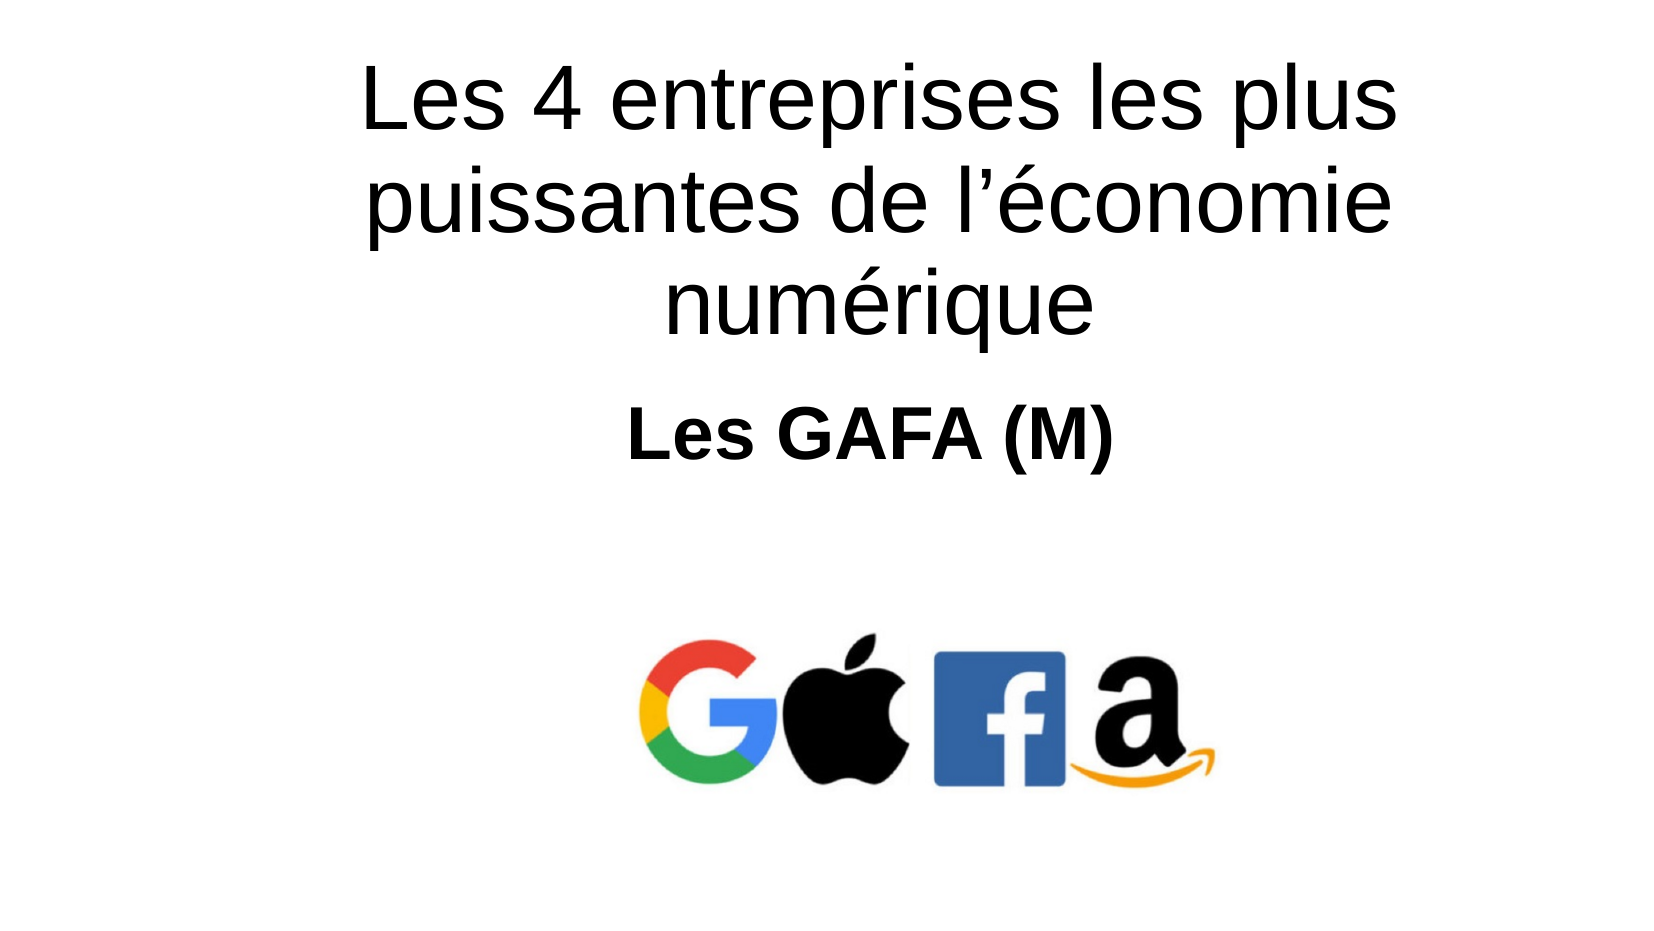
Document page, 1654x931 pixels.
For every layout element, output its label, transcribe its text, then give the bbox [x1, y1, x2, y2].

title Les 4 entreprises les plus puissantes de l’économie numérique [135, 46, 1625, 355]
picture [586, 530, 1270, 916]
text_box Les GAFA (M) [501, 383, 1241, 502]
